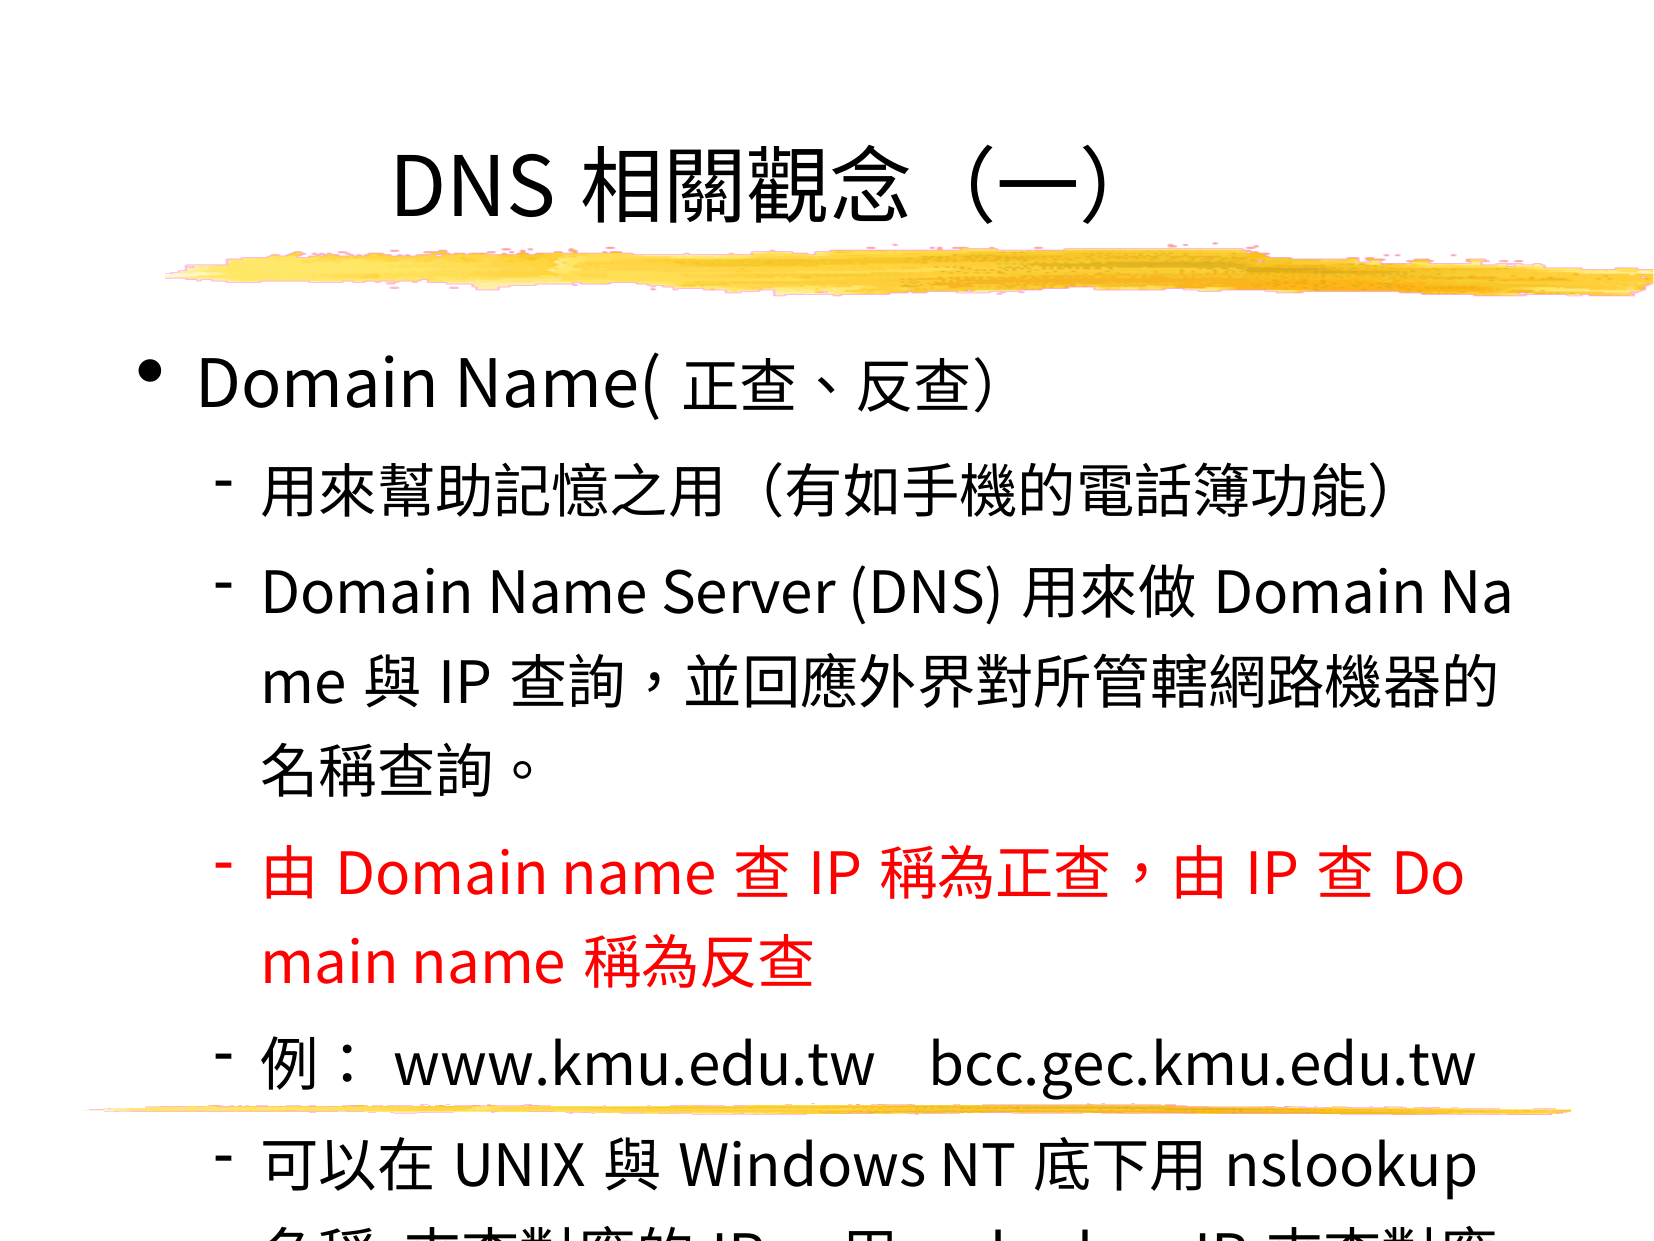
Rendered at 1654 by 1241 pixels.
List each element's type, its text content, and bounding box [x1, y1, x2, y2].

picture [165, 237, 1654, 308]
picture [1530, 1102, 1571, 1117]
title DNS相關觀念（一） [73, 41, 1479, 249]
picture [82, 1102, 124, 1117]
list Domain Name(正查、反查） 用來幫助記憶之用（有如手機的電話簿功能） Domain Name Server (DNS)用來做Domain Name與IP查詢，並回應外界對所管轄網路機器的名稱查詢。 由Domain name查IP稱為正查，由IP查Domain name稱為反查 例：www.kmu.edu.tw bcc.gec.kmu.edu.tw 可以在UNIX與Windows NT底下用nslookup 名稱 來查對應的IP，用 nslookup IP來查對應的名稱。 [124, 316, 1530, 1241]
